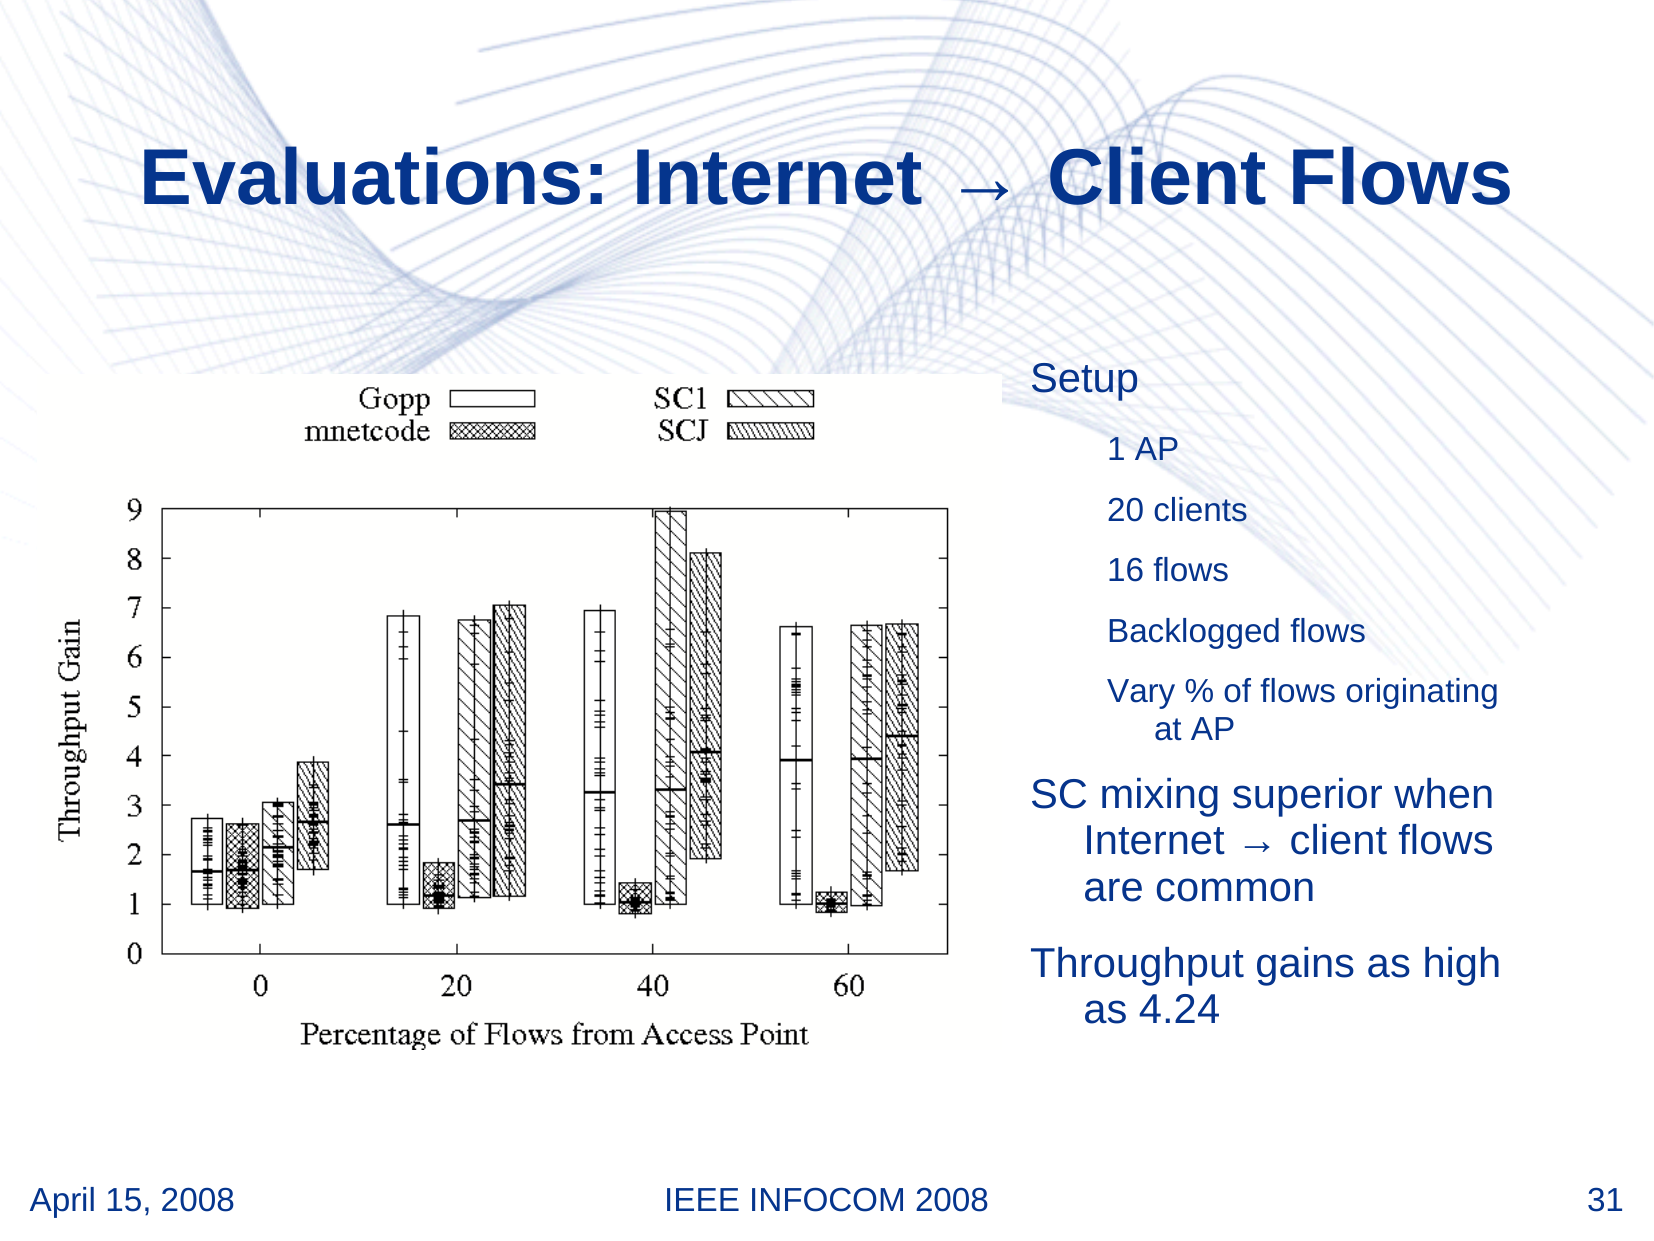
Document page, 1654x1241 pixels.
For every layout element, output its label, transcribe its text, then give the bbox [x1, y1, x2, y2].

title Evaluations: Internet → Client Flows [118, 59, 1536, 296]
list Setup 1 AP 20 clients 16 flows Backlogged flows Vary % of flows originating at AP SC mixing superior when Internet → client flows are common Throughput gains as high as 4.24 [1012, 354, 1536, 1123]
picture [0, 0, 1654, 1241]
